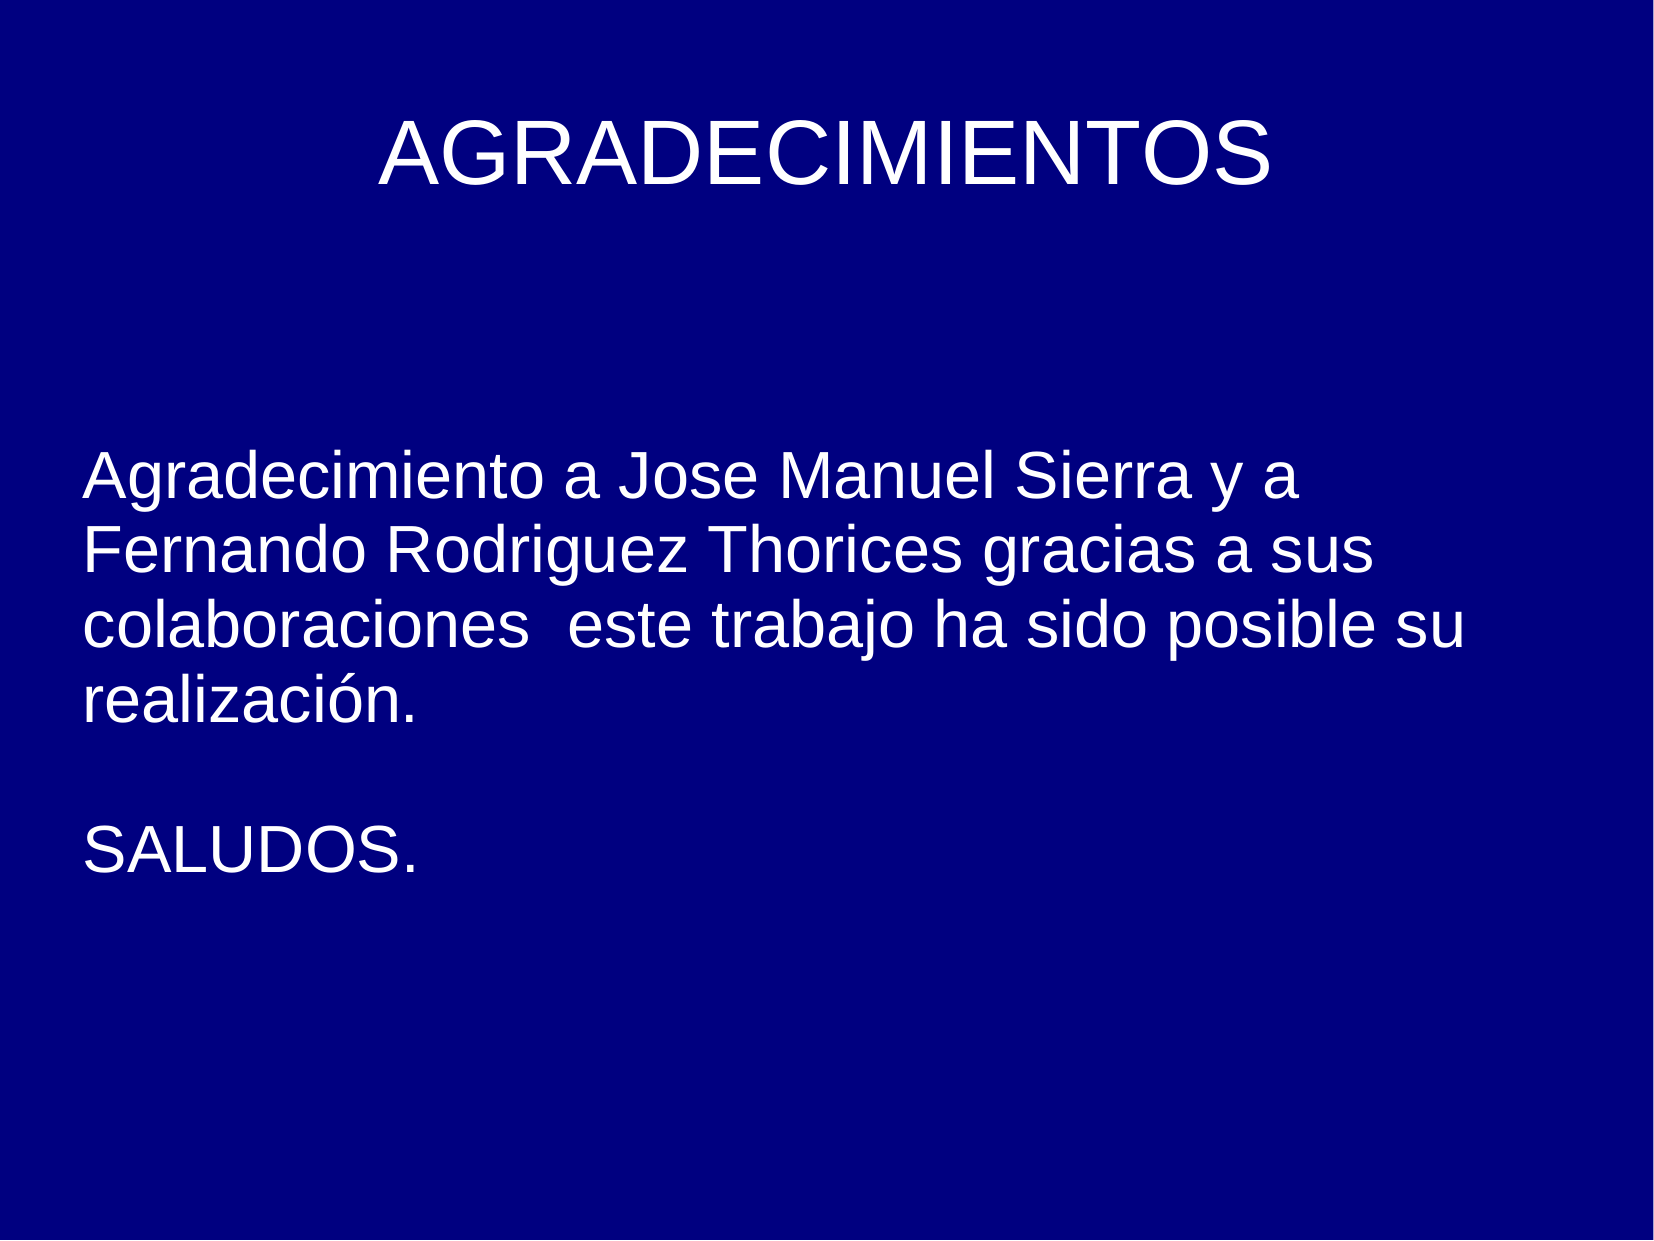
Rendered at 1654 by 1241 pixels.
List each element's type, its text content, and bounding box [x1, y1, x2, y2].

title AGRADECIMIENTOS [82, 49, 1571, 257]
subtitle Agradecimiento a Jose Manuel Sierra y a Fernando Rodriguez Thorices gracias a sus colaboraciones este trabajo ha sido posible su realización. SALUDOS. [82, 290, 1571, 1109]
